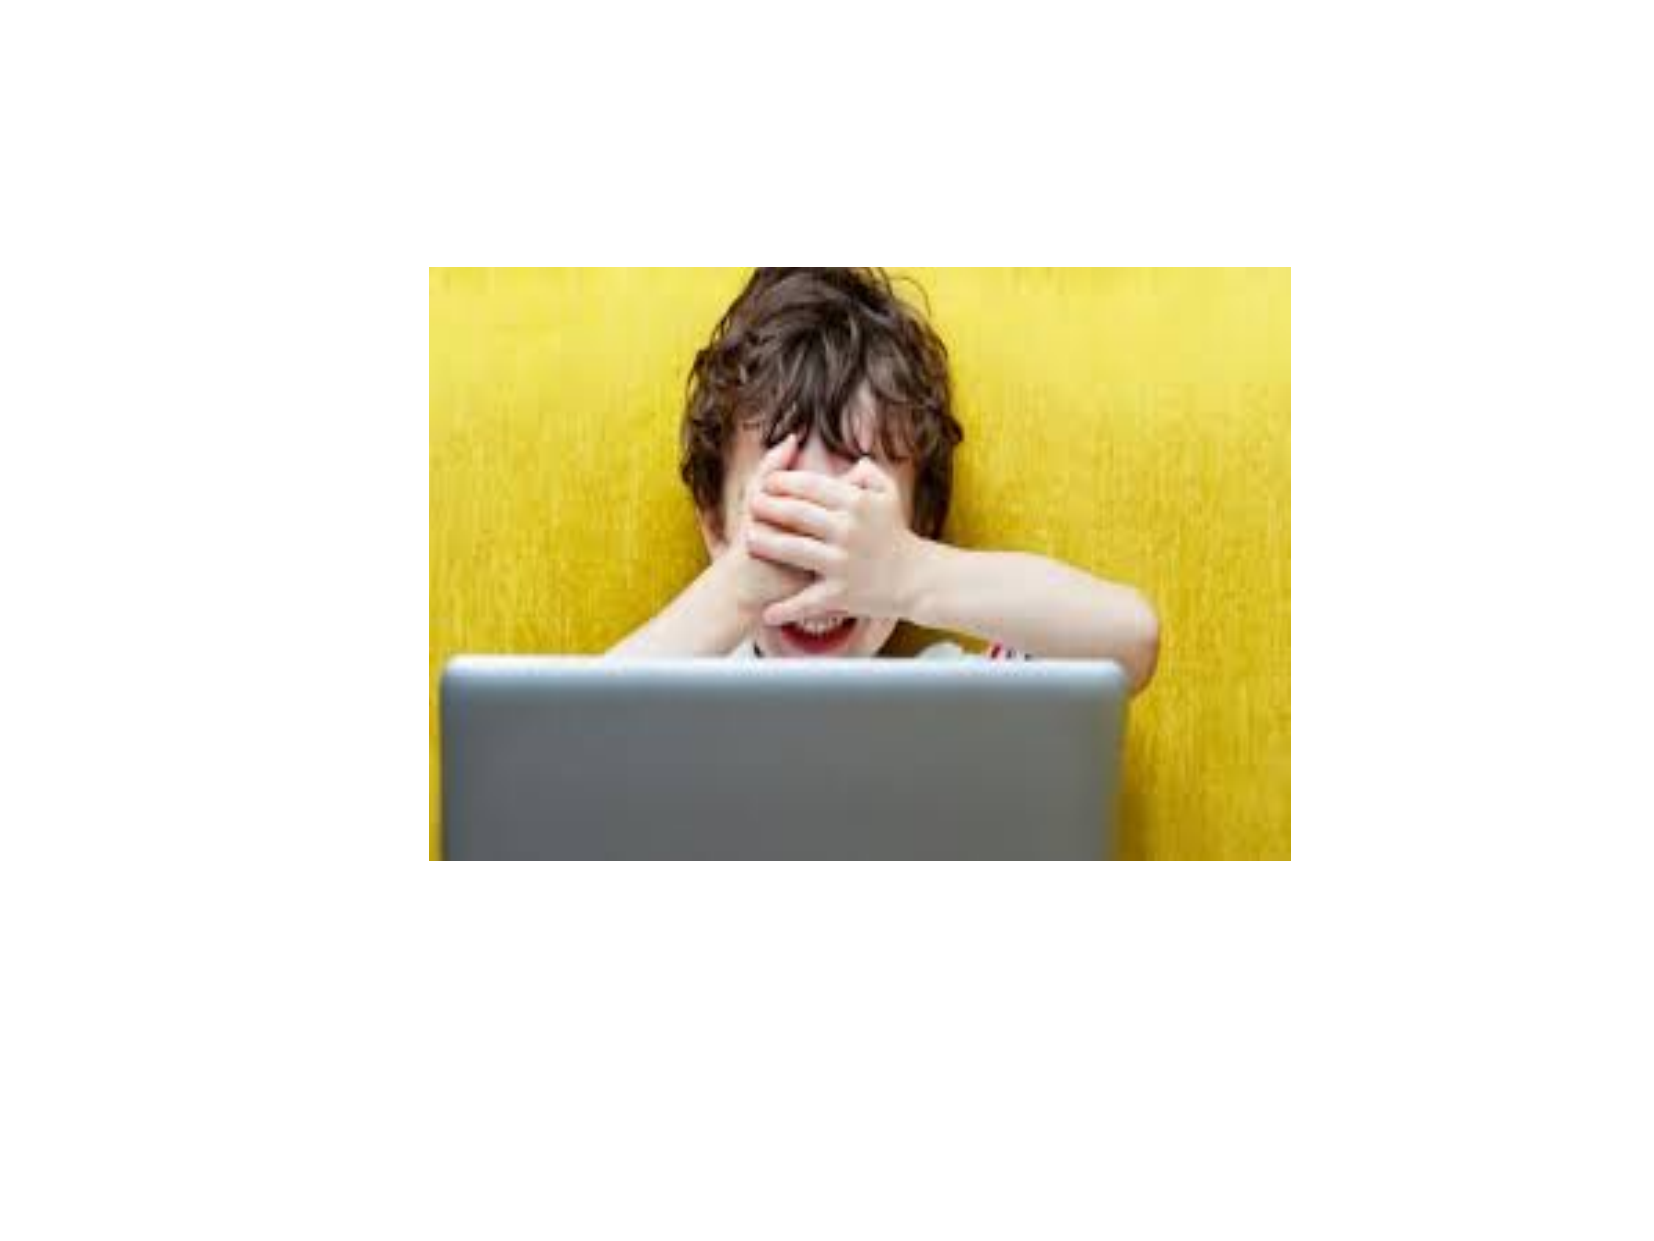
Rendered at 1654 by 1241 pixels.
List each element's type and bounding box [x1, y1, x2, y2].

picture [429, 267, 1291, 861]
